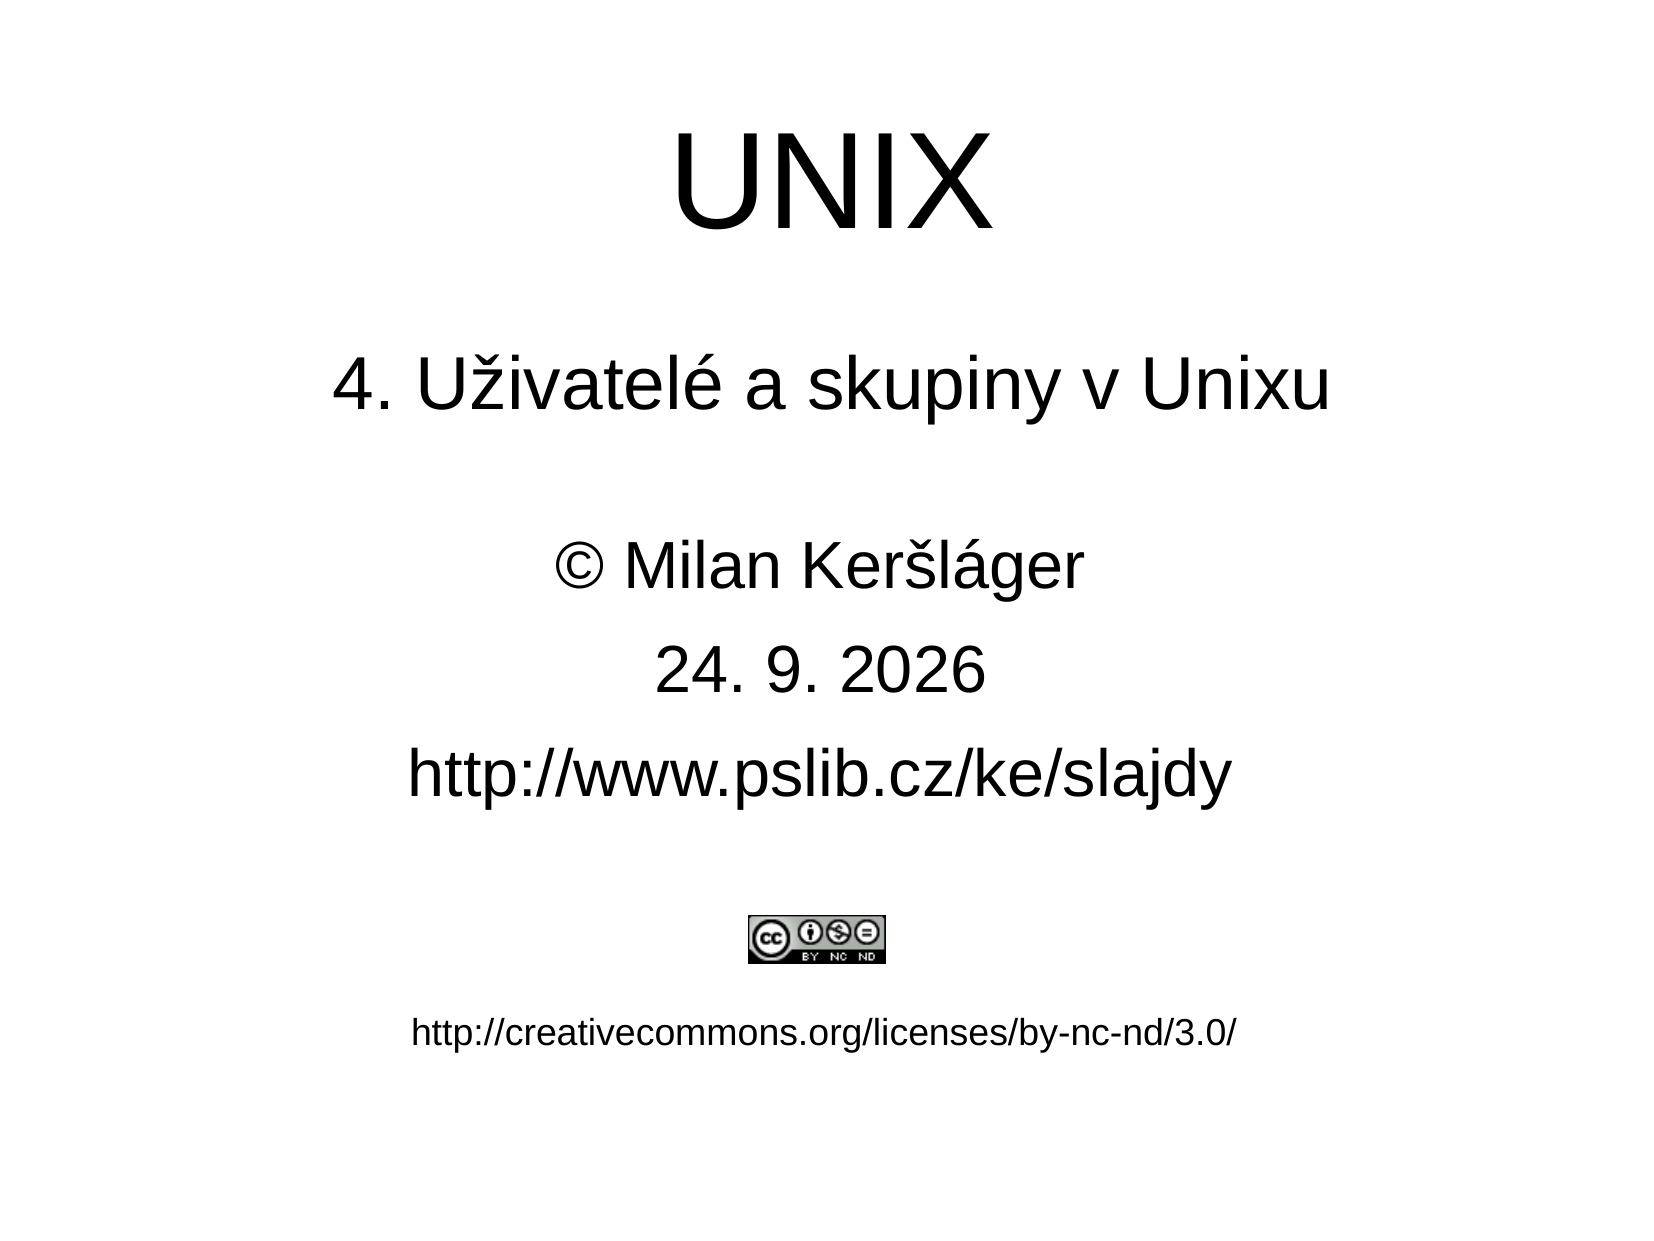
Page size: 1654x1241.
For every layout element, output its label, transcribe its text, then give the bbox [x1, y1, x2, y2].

text_box http://creativecommons.org/licenses/by-nc-nd/3.0/ [337, 1003, 1312, 1061]
list © Milan Keršláger 2.6.2010 http://www.pslib.cz/ke/slajdy [76, 527, 1565, 916]
picture [748, 915, 886, 964]
title UNIX 4. Uživatelé a skupiny v Unixu [88, 50, 1577, 479]
